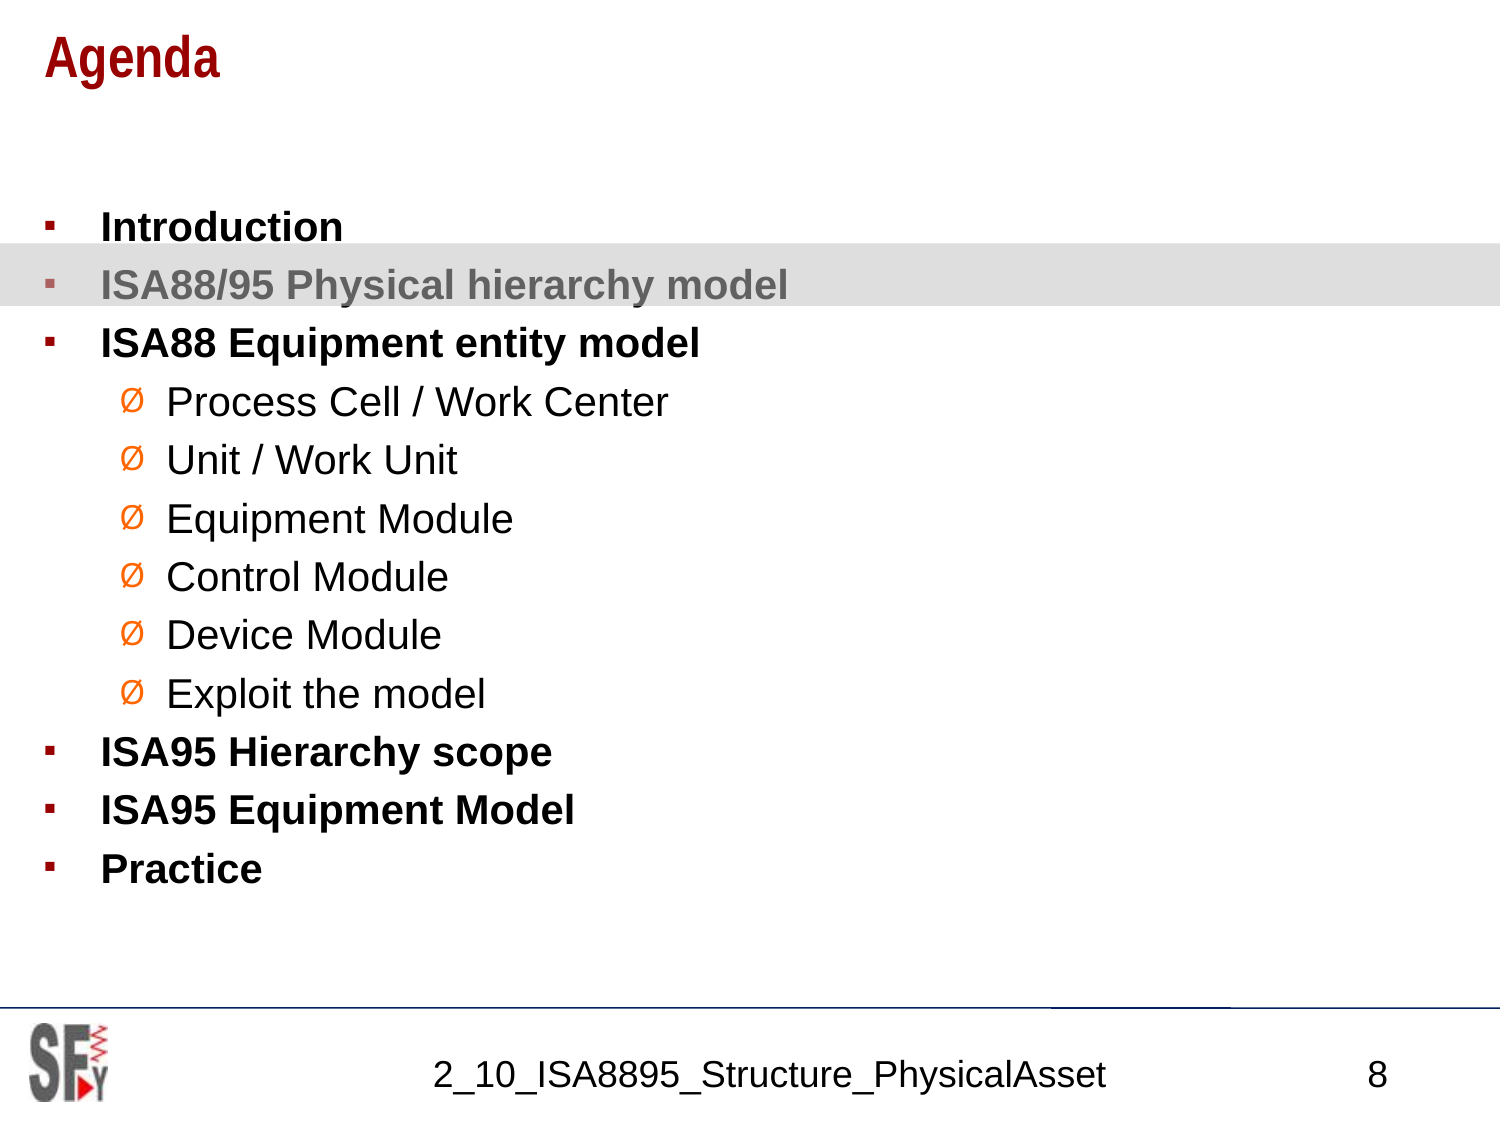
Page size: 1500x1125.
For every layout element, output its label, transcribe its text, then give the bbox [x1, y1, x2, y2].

list Introduction ISA88/95 Physical hierarchy model ISA88 Equipment entity model Process Cell / Work Center Unit / Work Unit Equipment Module Control Module Device Module Exploit the model ISA95 Hierarchy scope ISA95 Equipment Model Practice [29, 306, 1471, 988]
text_box [0, 243, 1500, 306]
title Agenda [29, 12, 1471, 138]
slide_number <numéro> [1352, 1034, 1490, 1103]
footer 2_10_ISA8895_Structure_PhysicalAsset [417, 1034, 1352, 1103]
list Introduction ISA88/95 Physical hierarchy model ISA88 Equipment entity model Process Cell / Work Center Unit / Work Unit Equipment Module Control Module Device Module Exploit the model ISA95 Hierarchy scope ISA95 Equipment Model Practice [29, 184, 1471, 243]
picture [29, 1023, 108, 1102]
